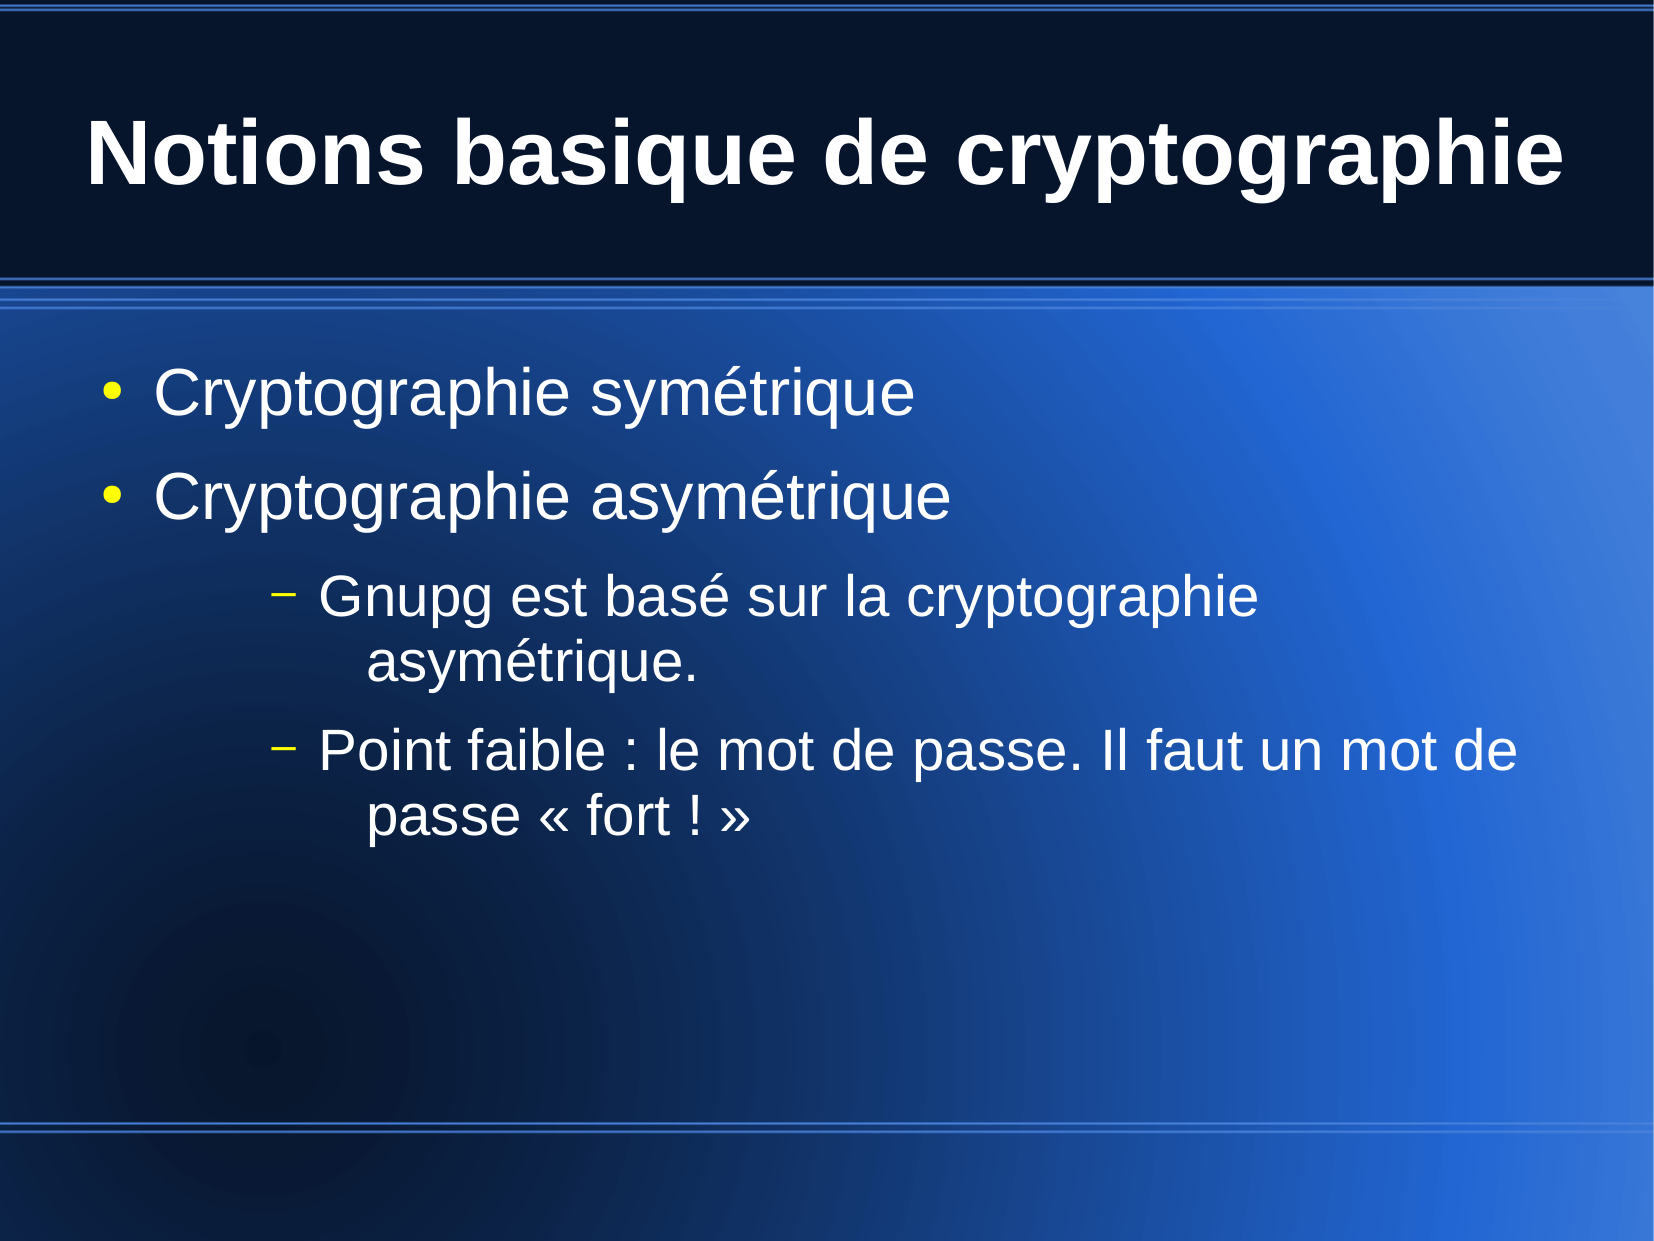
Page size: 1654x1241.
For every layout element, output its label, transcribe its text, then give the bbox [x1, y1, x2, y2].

list Cryptographie symétrique Cryptographie asymétrique Gnupg est basé sur la cryptographie asymétrique. Point faible : le mot de passe. Il faut un mot de passe « fort ! » [82, 355, 1571, 1075]
title Notions basique de cryptographie [82, 49, 1571, 257]
picture [0, 0, 1654, 1241]
